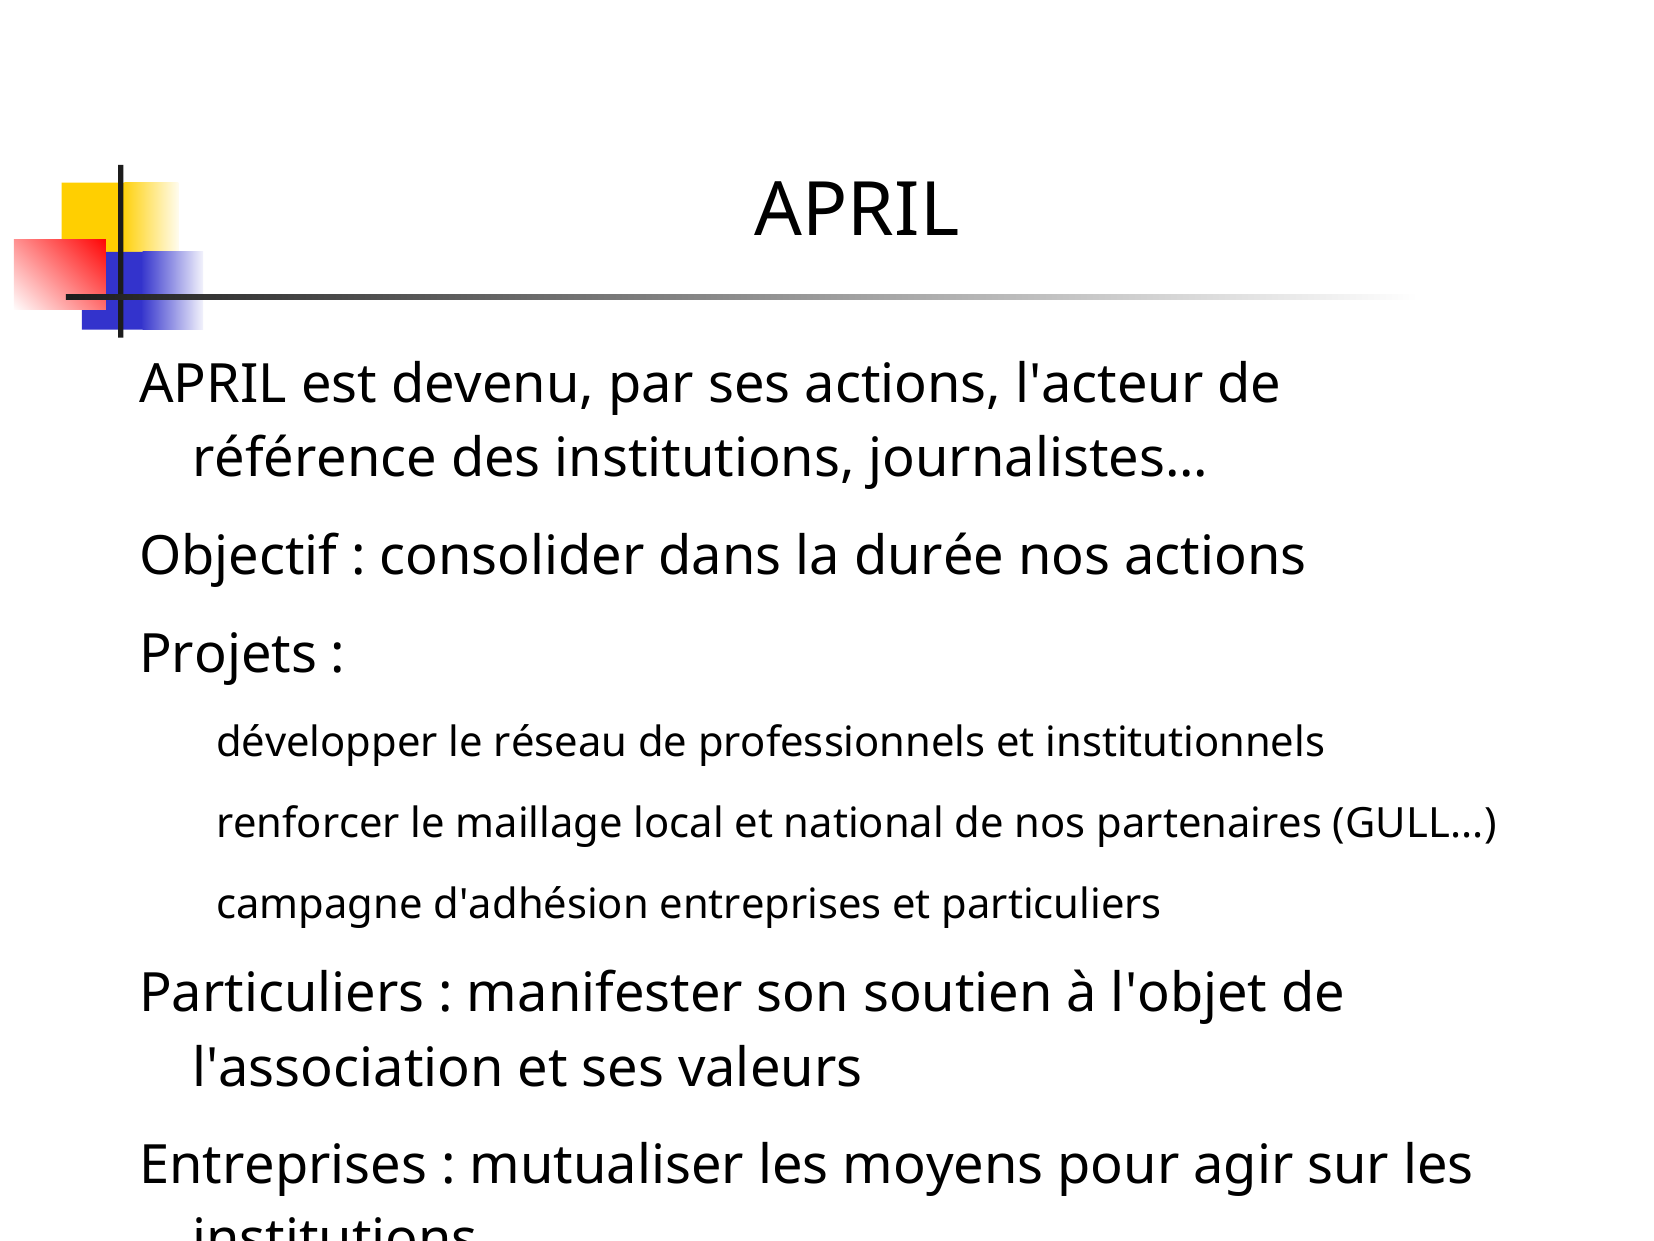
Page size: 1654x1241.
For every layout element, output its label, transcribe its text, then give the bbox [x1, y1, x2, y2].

title APRIL [121, 110, 1534, 303]
list APRIL est devenu, par ses actions, l'acteur de référence des institutions, journalistes... Objectif : consolider dans la durée nos actions Projets : développer le réseau de professionnels et institutionnels renforcer le maillage local et national de nos partenaires (GULL...) campagne d'adhésion entreprises et particuliers Particuliers : manifester son soutien à l'objet de l'association et ses valeurs Entreprises : mutualiser les moyens pour agir sur les institutions [121, 344, 1534, 1241]
